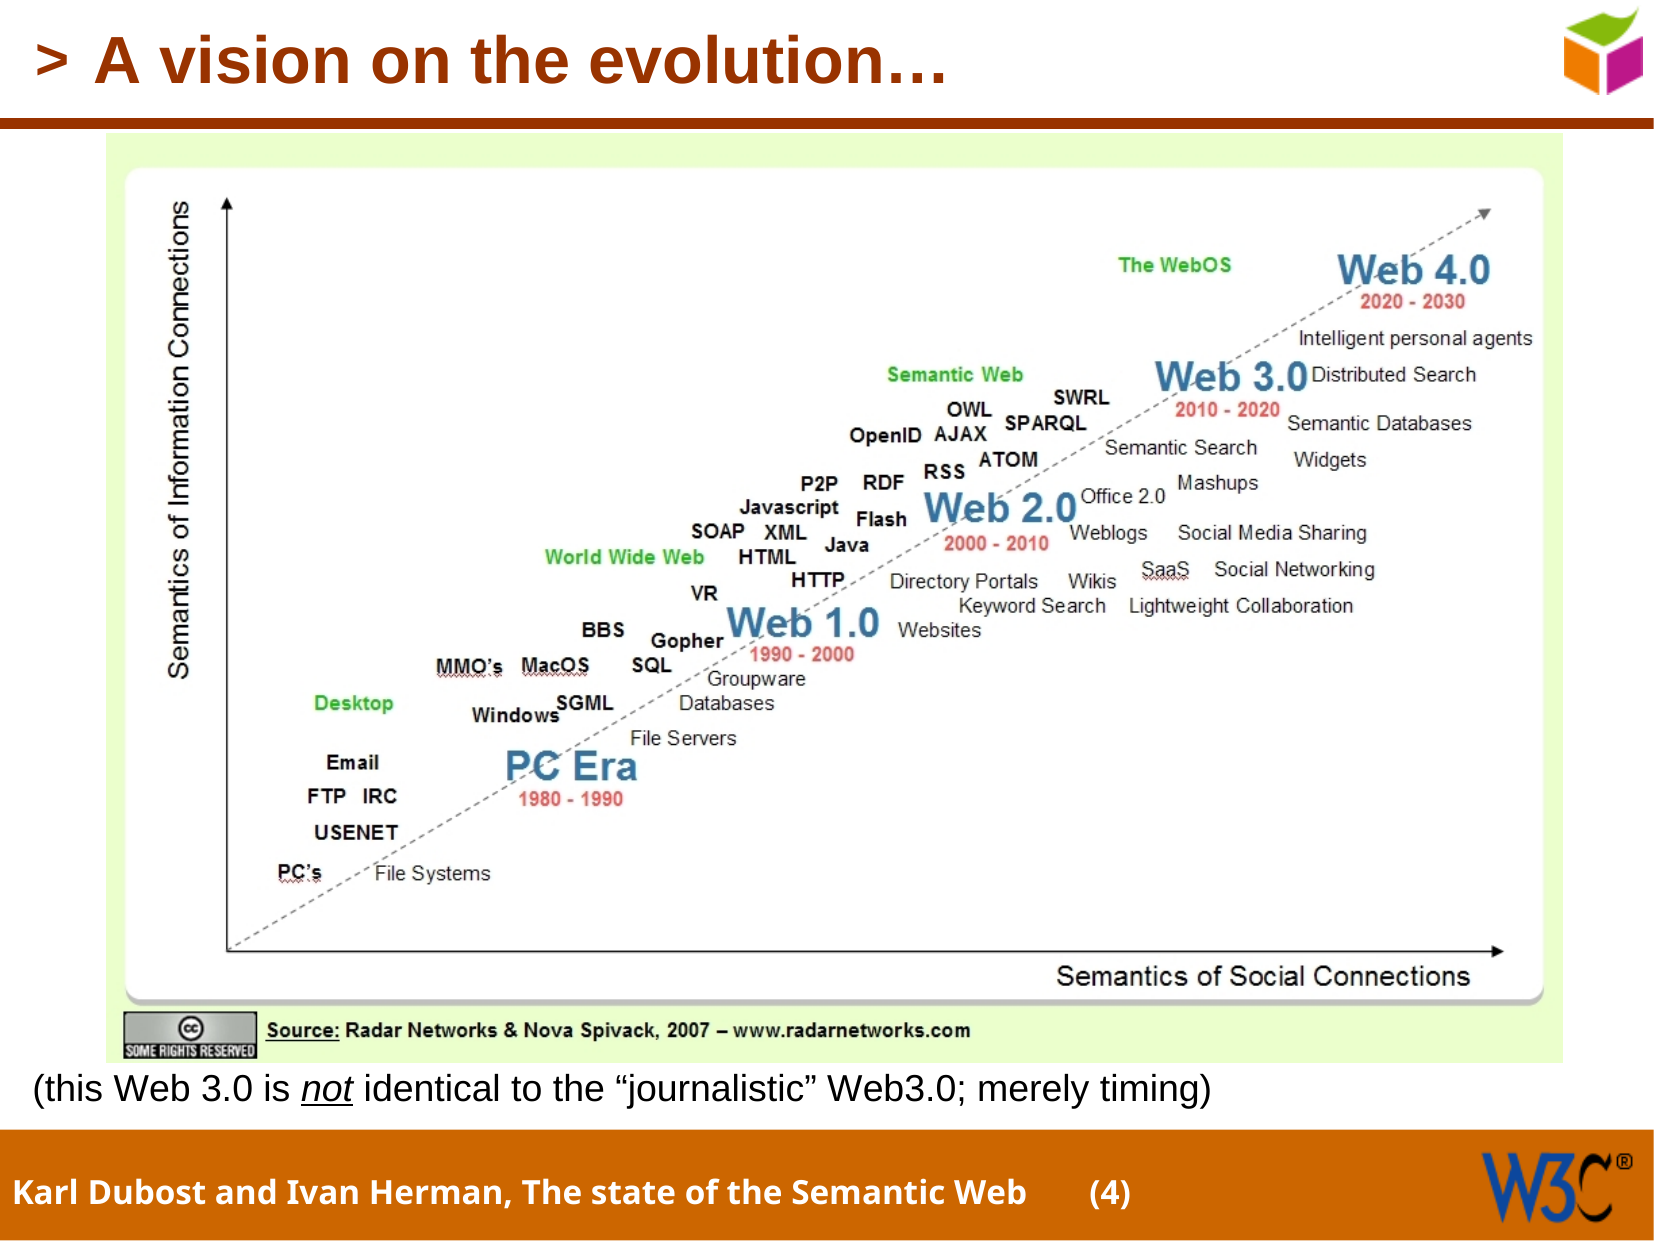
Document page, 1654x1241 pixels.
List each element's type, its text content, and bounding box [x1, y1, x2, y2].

picture [1564, 5, 1643, 95]
picture [1477, 1149, 1639, 1228]
picture [106, 133, 1563, 1063]
title A vision on the evolution… [93, 7, 1493, 111]
text_box (this Web 3.0 is not identical to the “journalistic” Web3.0; merely timing) [17, 1062, 1227, 1120]
